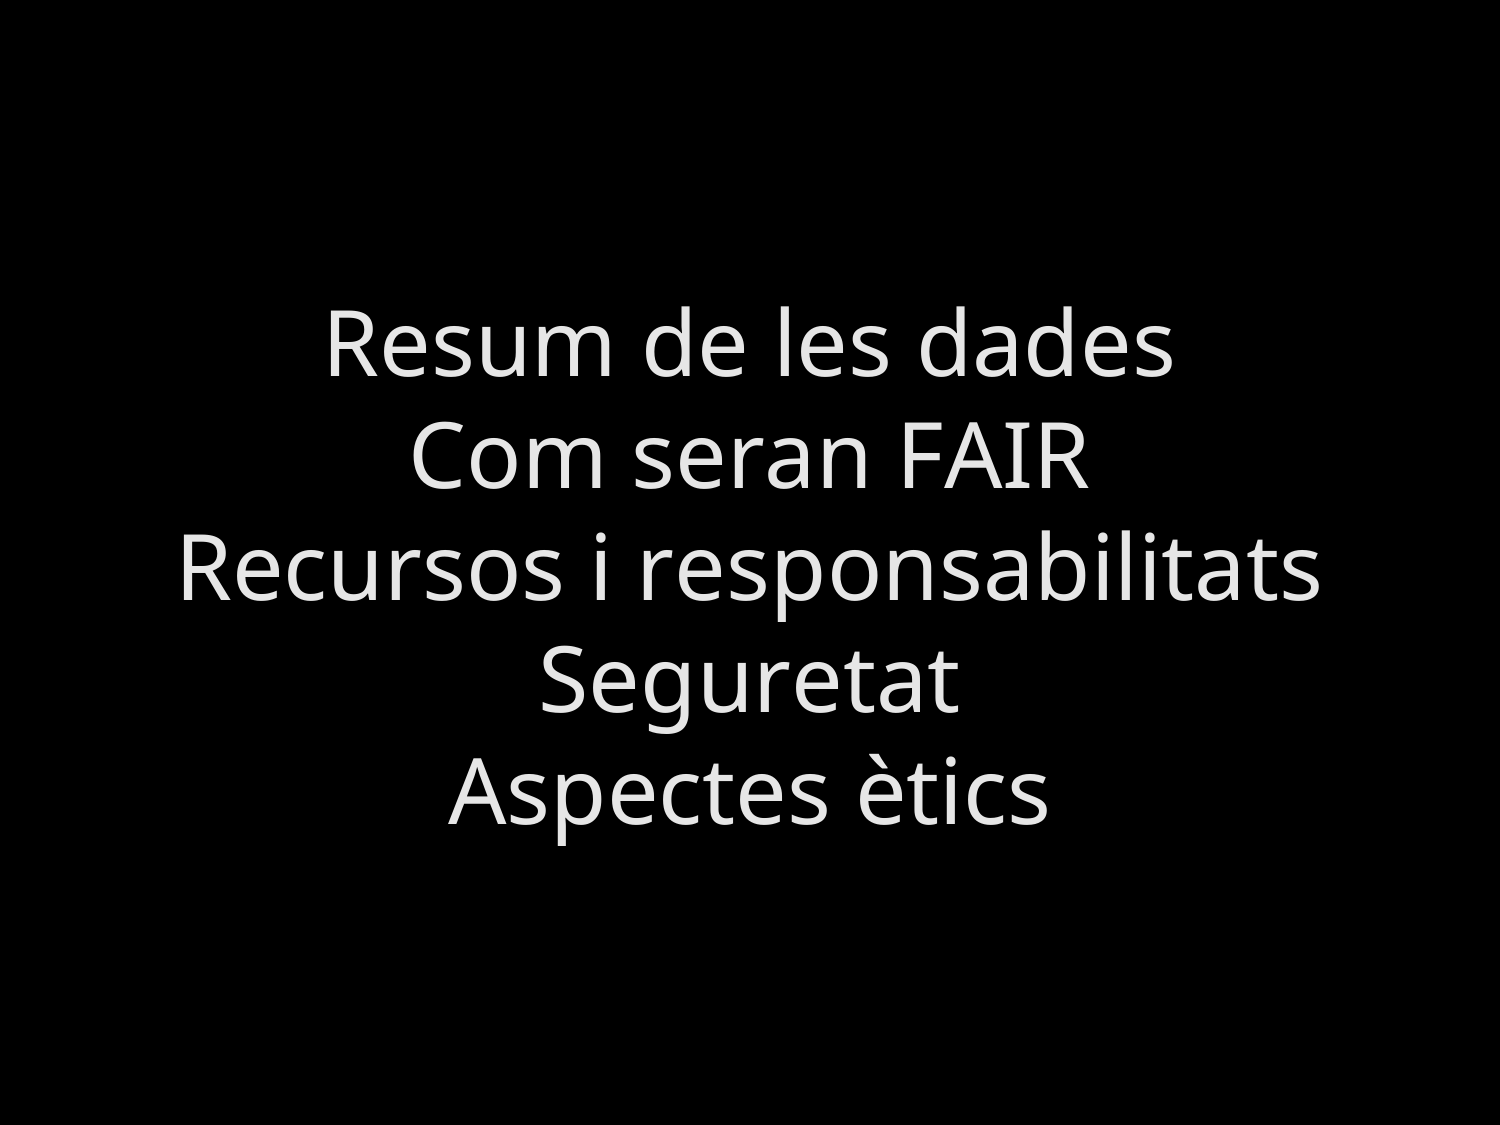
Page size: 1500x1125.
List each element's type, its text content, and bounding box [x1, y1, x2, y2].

subtitle Resum de les dades Com seran FAIR Recursos i responsabilitats Seguretat Aspectes ètics [109, 112, 1391, 1013]
